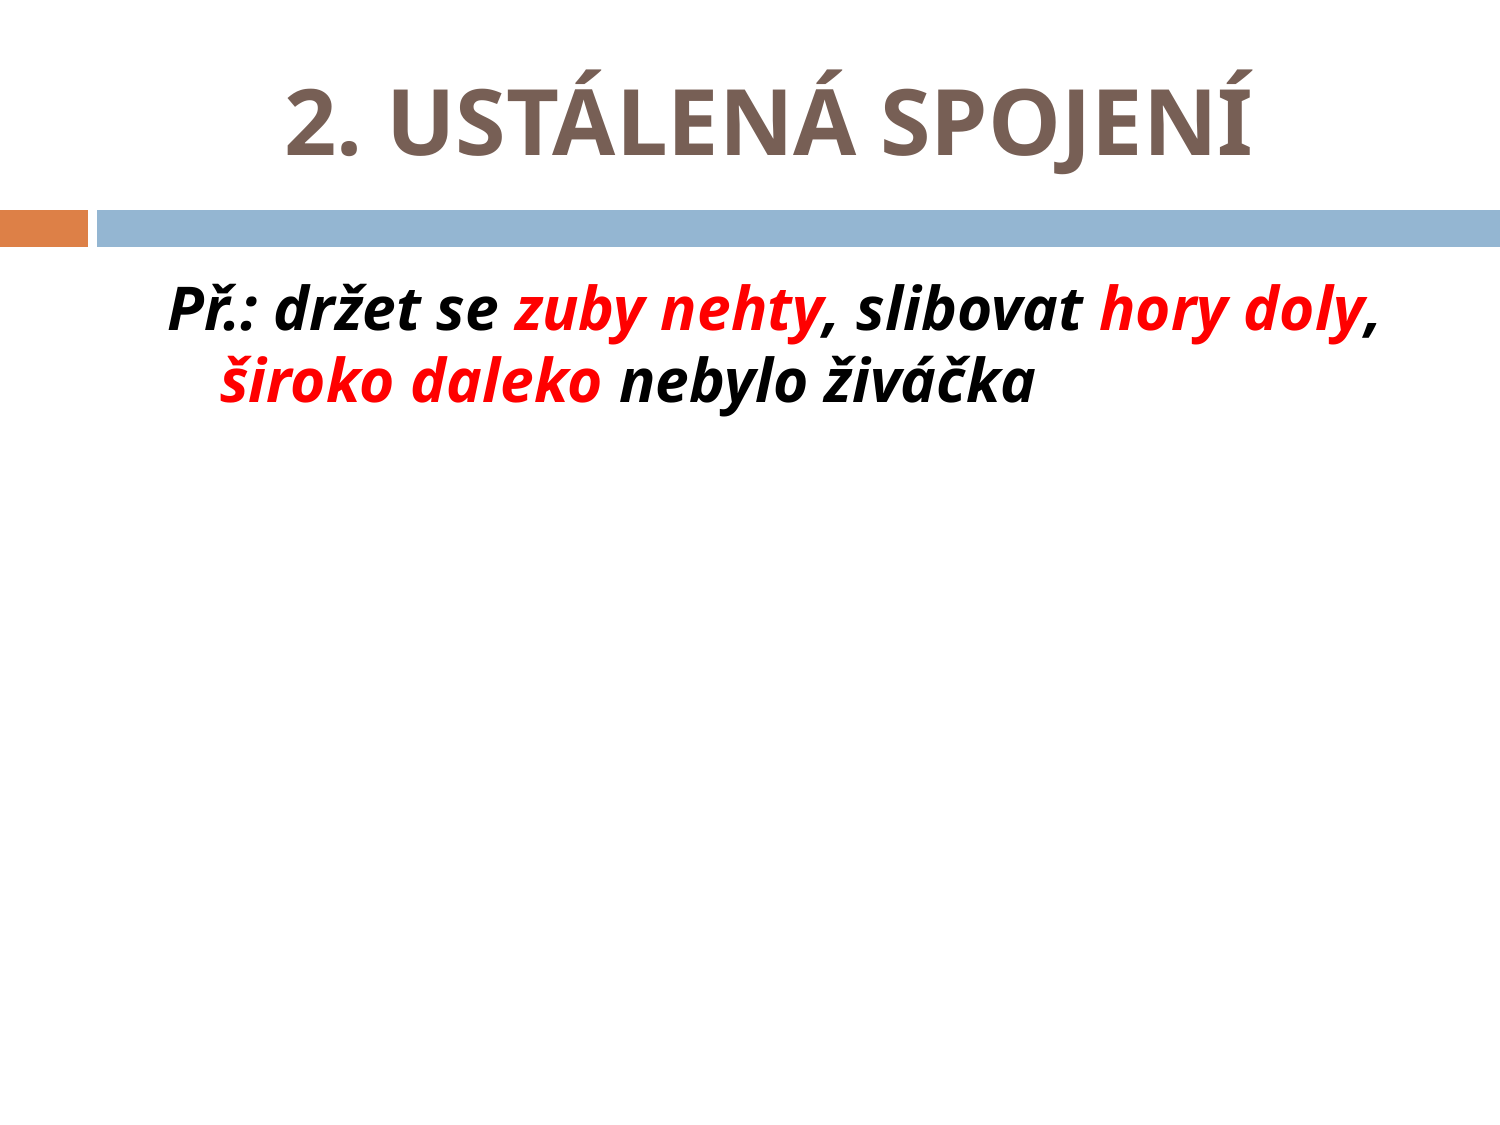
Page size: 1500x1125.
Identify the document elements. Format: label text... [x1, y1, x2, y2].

list Př.: držet se zuby nehty, slibovat hory doly, široko daleko nebylo živáčka [100, 262, 1438, 1000]
title 2. USTÁLENÁ SPOJENÍ [100, 37, 1438, 201]
